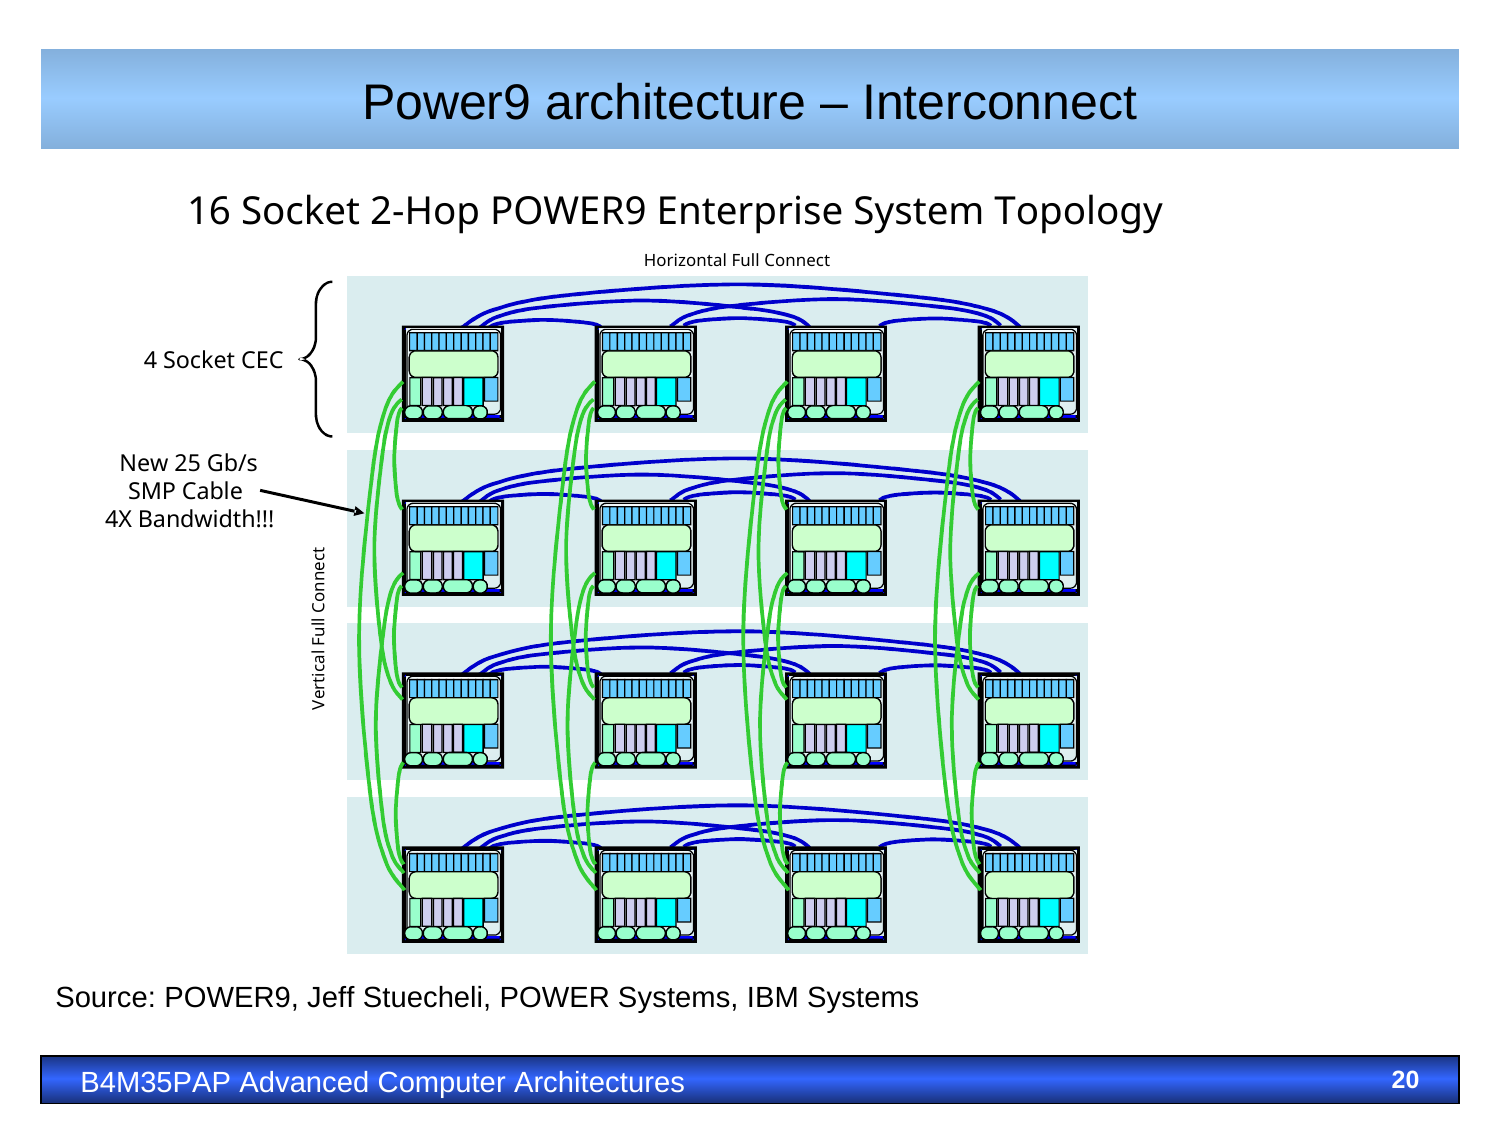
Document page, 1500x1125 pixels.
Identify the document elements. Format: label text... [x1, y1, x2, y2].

picture [677, 923, 692, 934]
picture [1060, 402, 1075, 413]
picture [484, 402, 499, 413]
text_box SMP Cable [128, 476, 251, 504]
picture [677, 402, 692, 413]
picture [1060, 923, 1075, 934]
picture [484, 923, 499, 934]
text_box 4 Socket CEC [143, 345, 300, 374]
text_box Horizontal Full Connect [644, 249, 843, 270]
text_box New 25 Gb/s [119, 448, 268, 477]
picture [867, 402, 882, 413]
picture [677, 576, 692, 587]
text_box Vertical Full Connect [307, 533, 328, 711]
picture [1060, 576, 1075, 587]
text_box 4X Bandwidth!!! [105, 504, 296, 533]
picture [677, 749, 692, 760]
text_box [259, 276, 1088, 954]
picture [484, 576, 499, 587]
text_box [300, 280, 333, 438]
picture [867, 749, 882, 760]
picture [867, 576, 882, 587]
picture [1060, 749, 1075, 760]
title Power9 architecture – Interconnect [41, 49, 1459, 149]
text_box Source: POWER9, Jeff Stuecheli, POWER Systems, IBM Systems [40, 970, 1071, 1056]
picture [484, 749, 499, 760]
text_box 16 Socket 2-Hop POWER9 Enterprise System Topology [187, 186, 1241, 233]
picture [867, 923, 882, 934]
